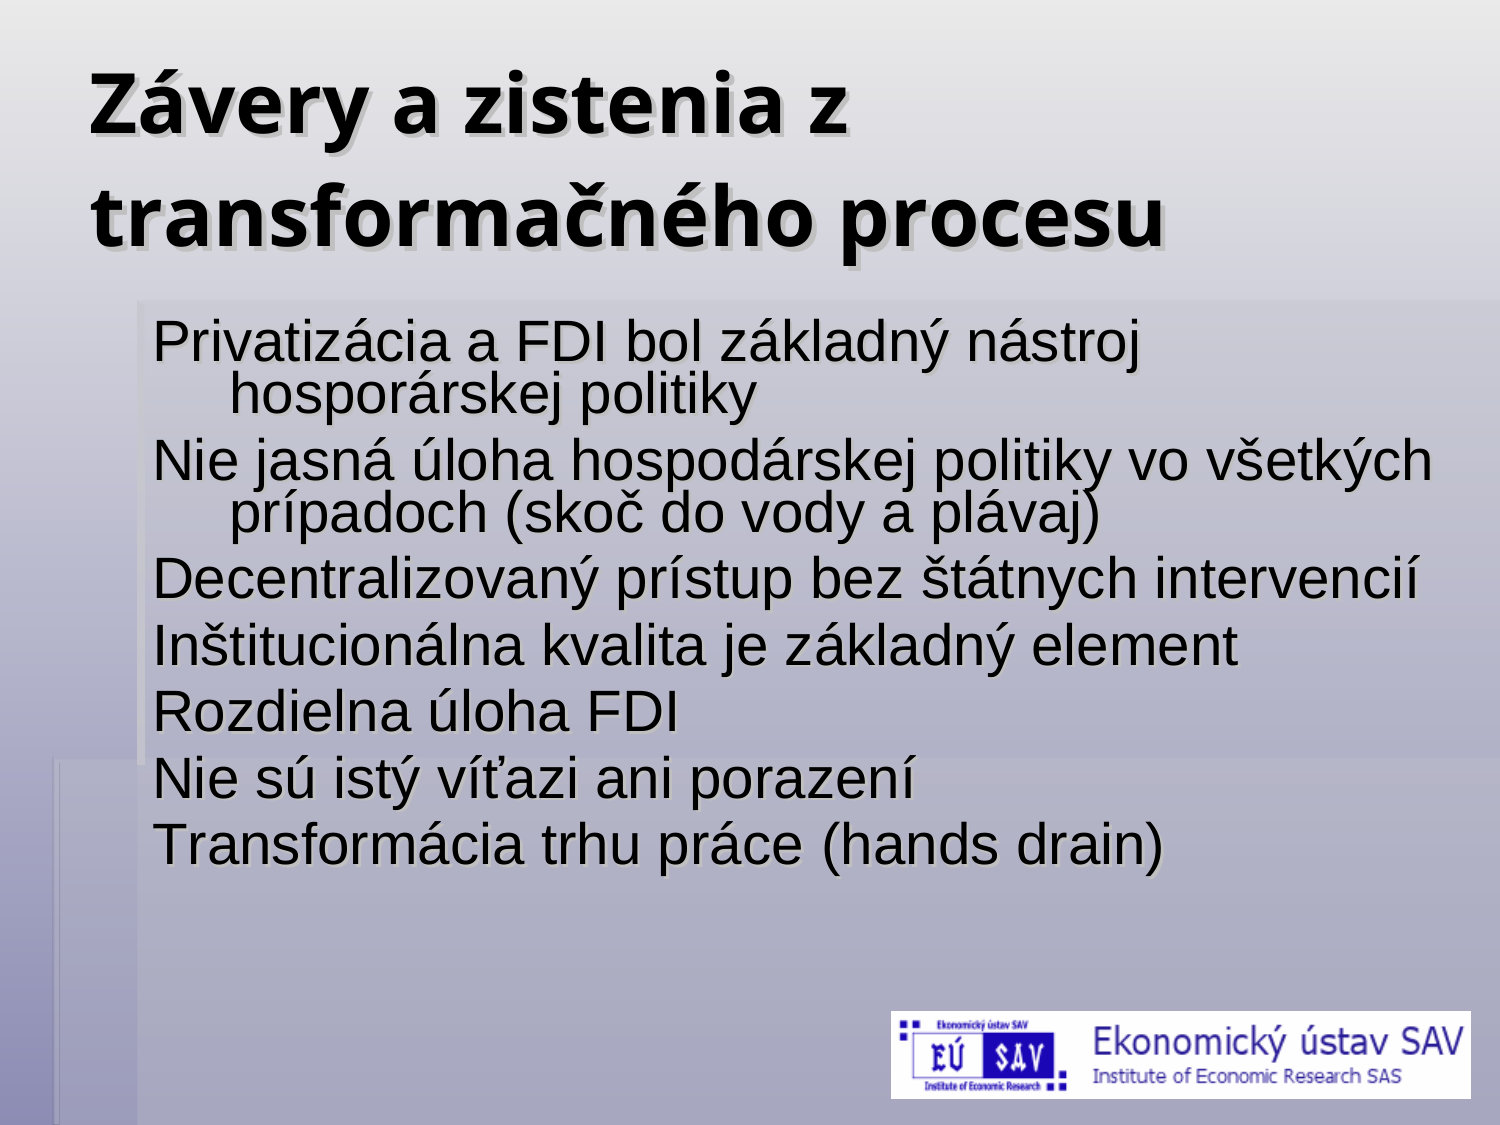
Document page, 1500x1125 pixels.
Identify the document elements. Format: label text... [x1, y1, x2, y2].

list Privatizácia a FDI bol základný nástroj hosporárskej politiky Nie jasná úloha hospodárskej politiky vo všetkých prípadoch (skoč do vody a plávaj) Decentralizovaný prístup bez štátnych intervencií Inštitucionálna kvalita je základný element Rozdielna úloha FDI Nie sú istý víťazi ani porazení Transformácia trhu práce (hands drain) [137, 312, 1451, 1046]
picture [891, 1011, 1471, 1099]
title Závery a zistenia z transformačného procesu [75, 0, 1451, 316]
